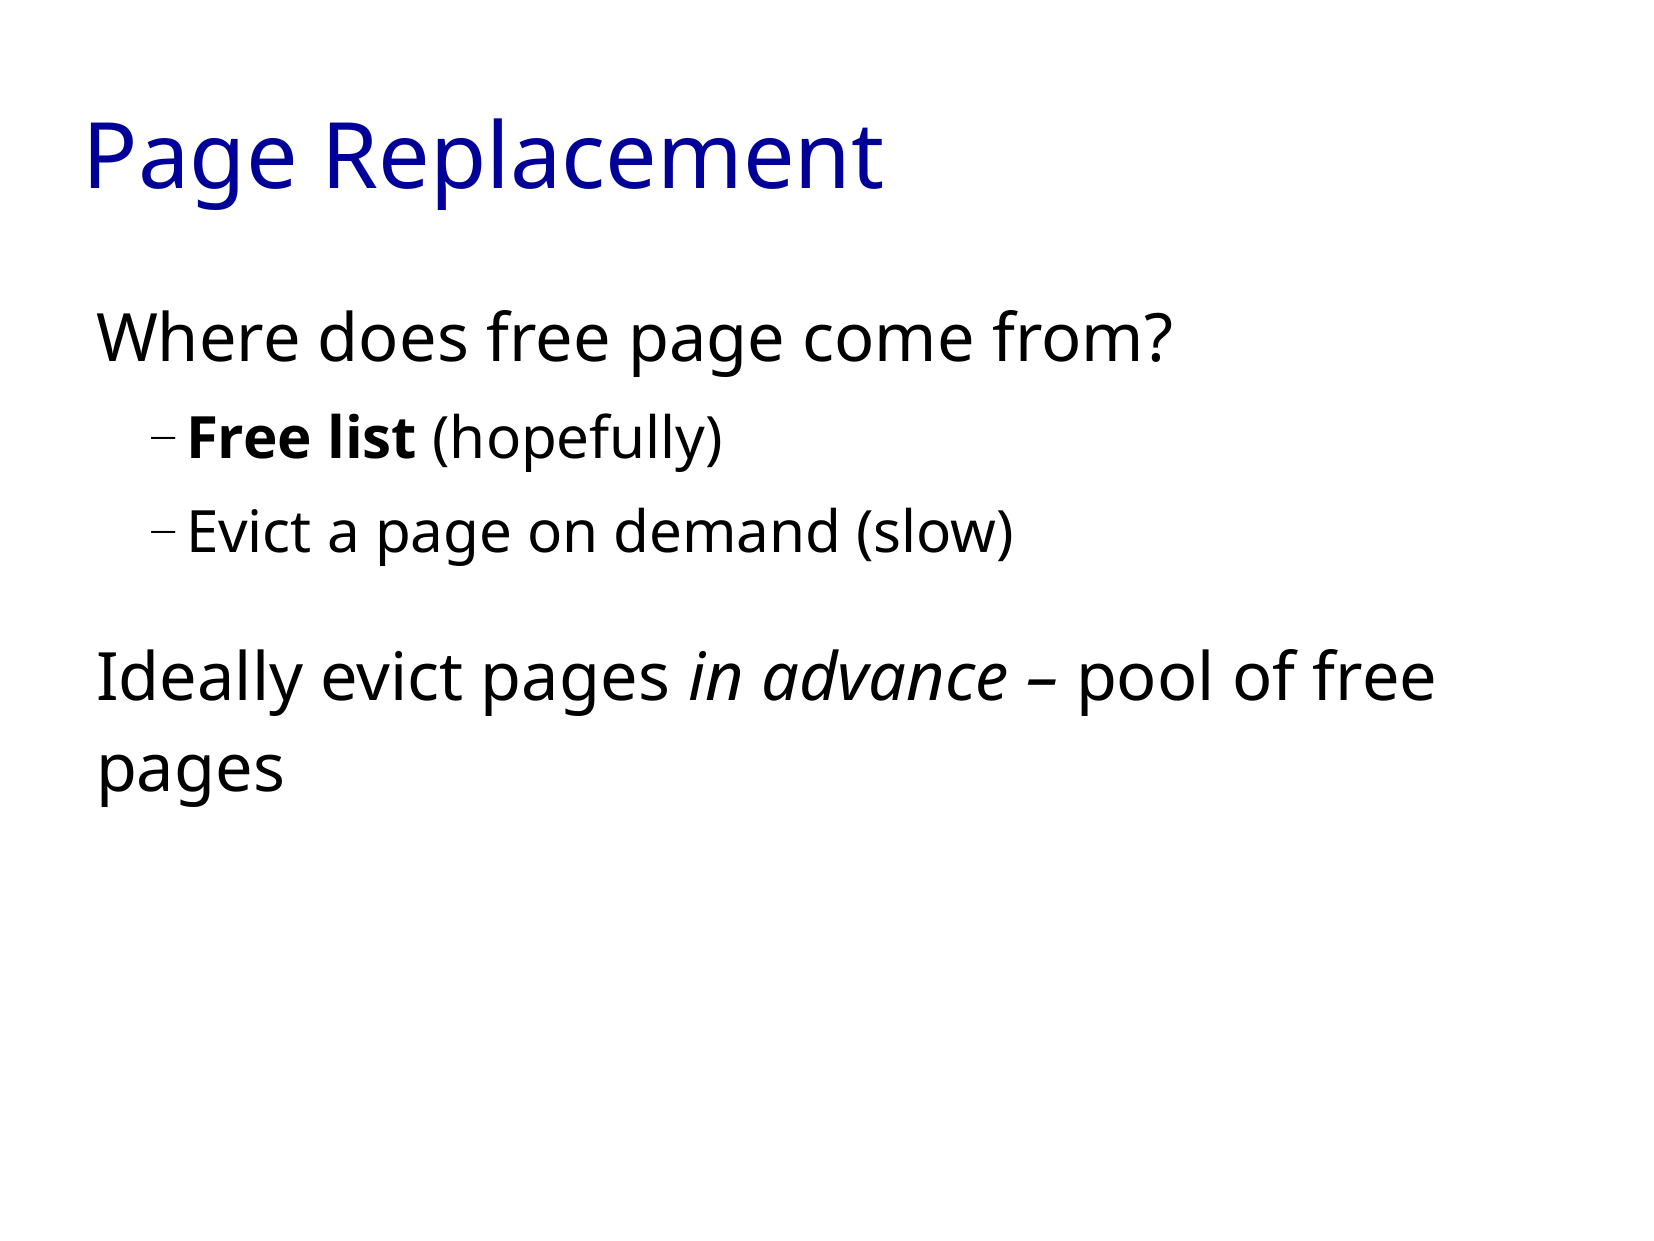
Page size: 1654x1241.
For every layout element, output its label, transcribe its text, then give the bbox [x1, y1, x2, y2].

list Where does free page come from? Free list (hopefully) Evict a page on demand (slow) Ideally evict pages in advance – pool of free pages [60, 290, 1571, 1096]
title Page Replacement [82, 49, 1571, 257]
